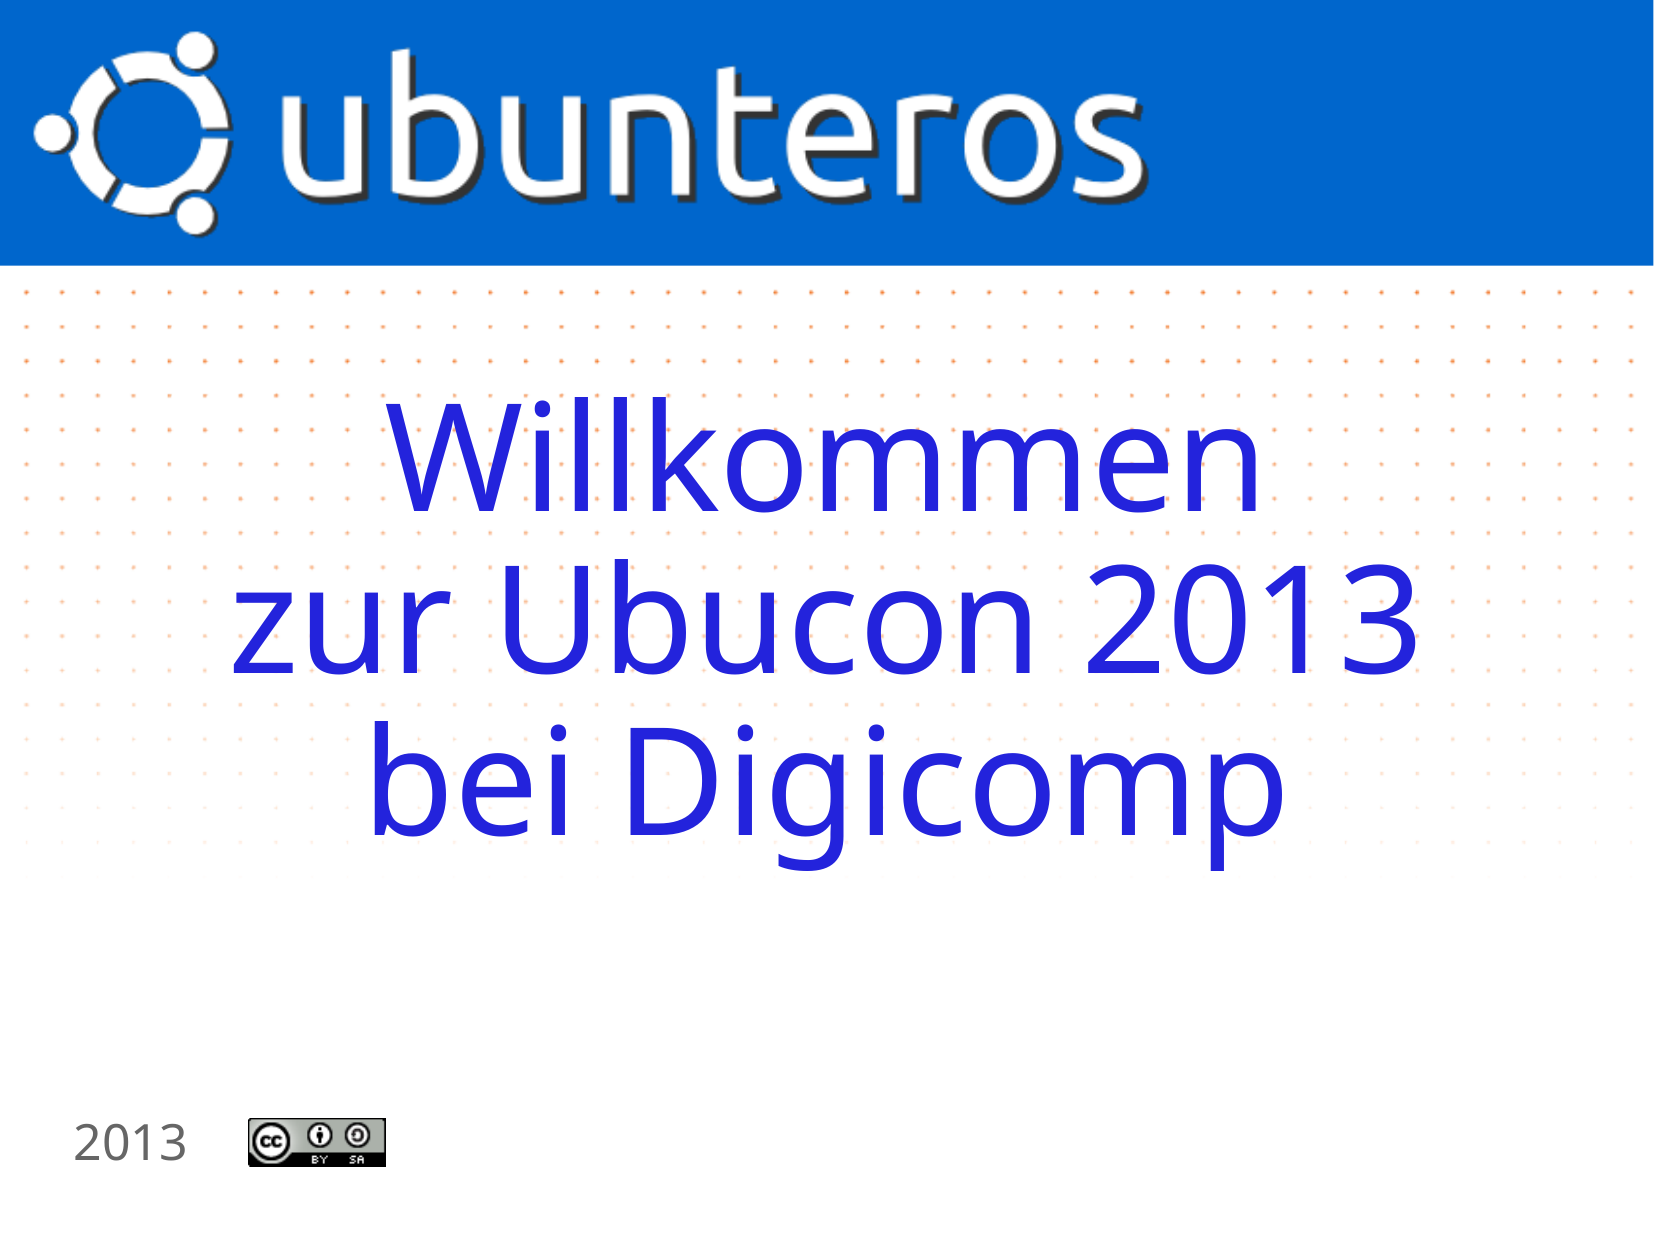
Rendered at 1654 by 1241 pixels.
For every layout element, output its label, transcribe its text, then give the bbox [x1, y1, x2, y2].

picture [248, 1118, 386, 1167]
picture [11, 5, 1188, 256]
text_box 2013 [59, 983, 739, 1179]
picture [22, 266, 1643, 914]
title Willkommen zur Ubucon 2013 bei Digicomp [29, 373, 1625, 877]
